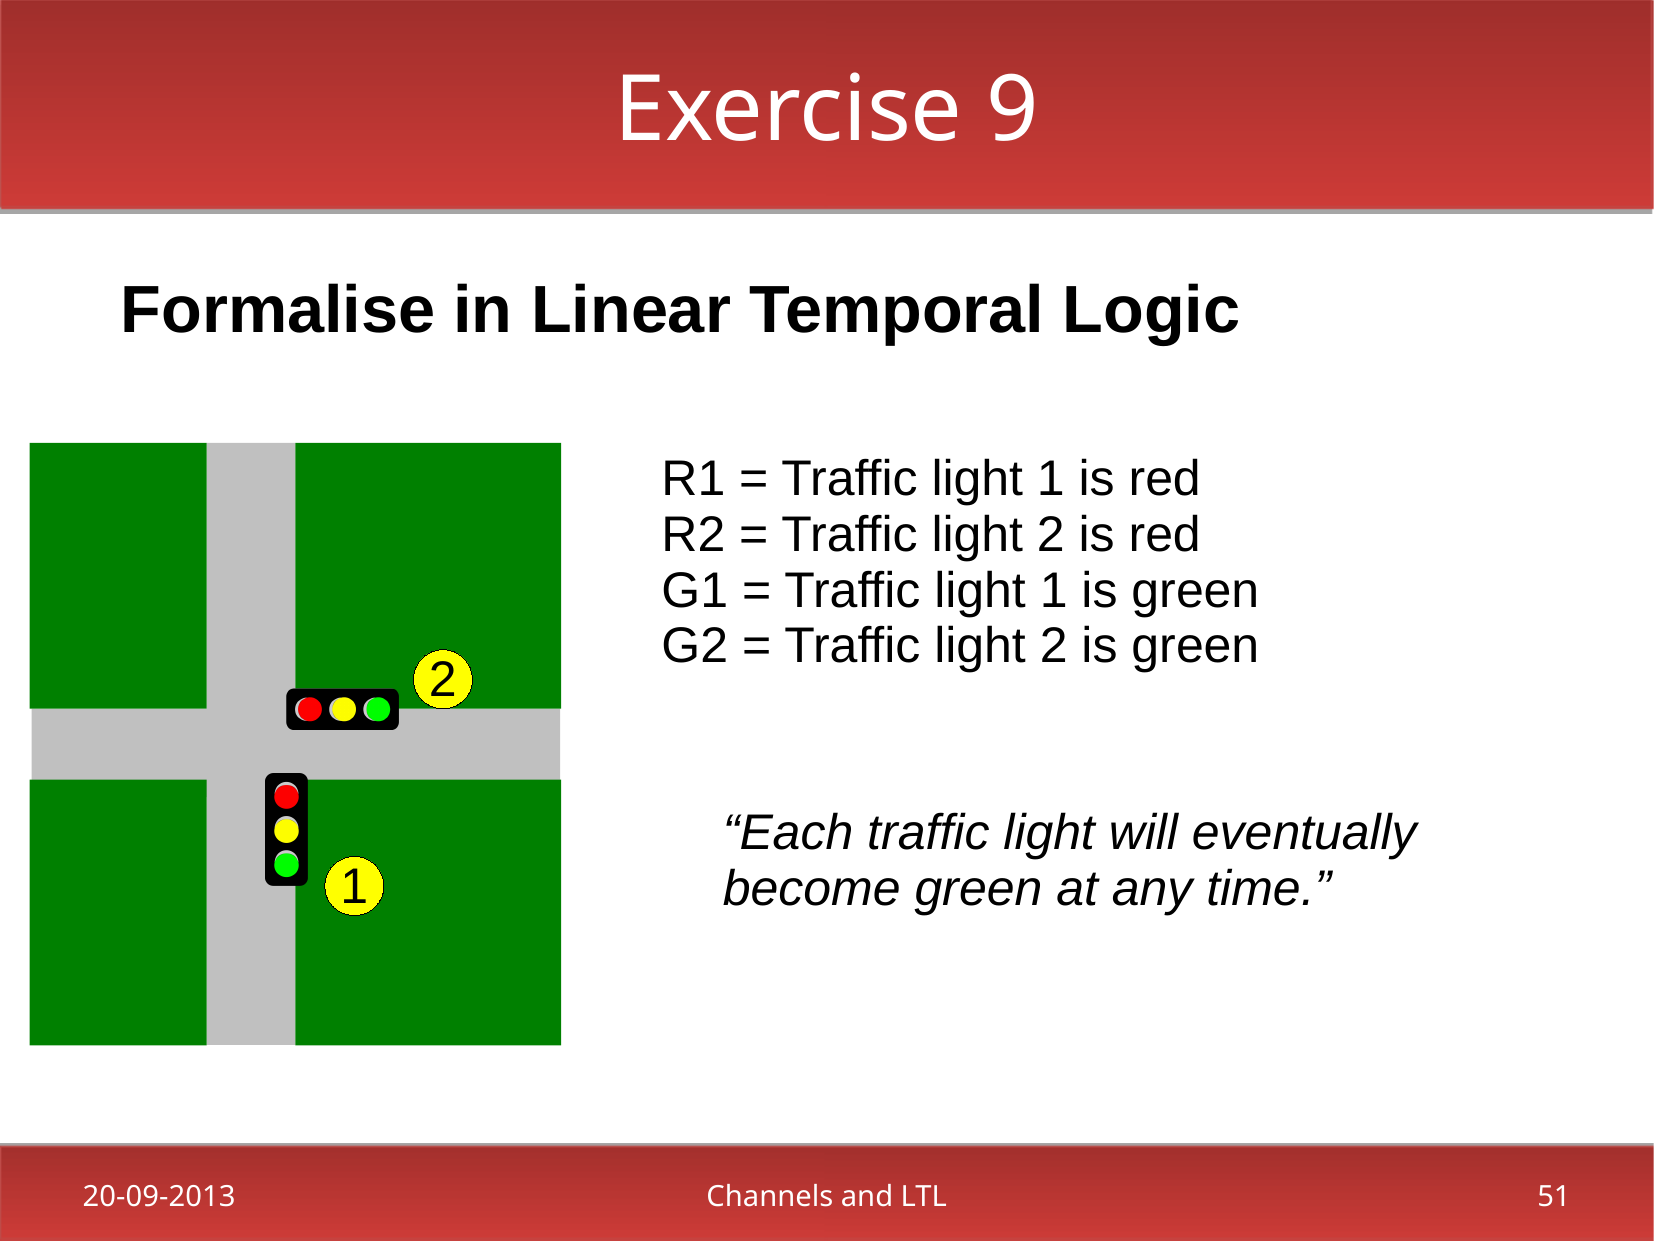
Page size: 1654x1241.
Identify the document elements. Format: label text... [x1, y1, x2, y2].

picture [0, 1143, 1654, 1241]
picture [286, 688, 399, 730]
text_box [29, 442, 562, 1046]
text_box Formalise in Linear Temporal Logic [105, 264, 1259, 355]
text_box 2 [413, 649, 473, 709]
picture [0, 0, 1654, 214]
title Exercise 9 [59, 31, 1595, 178]
text_box R1 = Traffic light 1 is red R2 = Traffic light 2 is red G1 = Traffic light 1 is green G2 = Traffic light 2 is green [646, 442, 1275, 681]
text_box 1 [324, 856, 384, 916]
text_box “Each traffic light will eventually become green at any time.” [708, 797, 1446, 924]
picture [265, 773, 308, 886]
